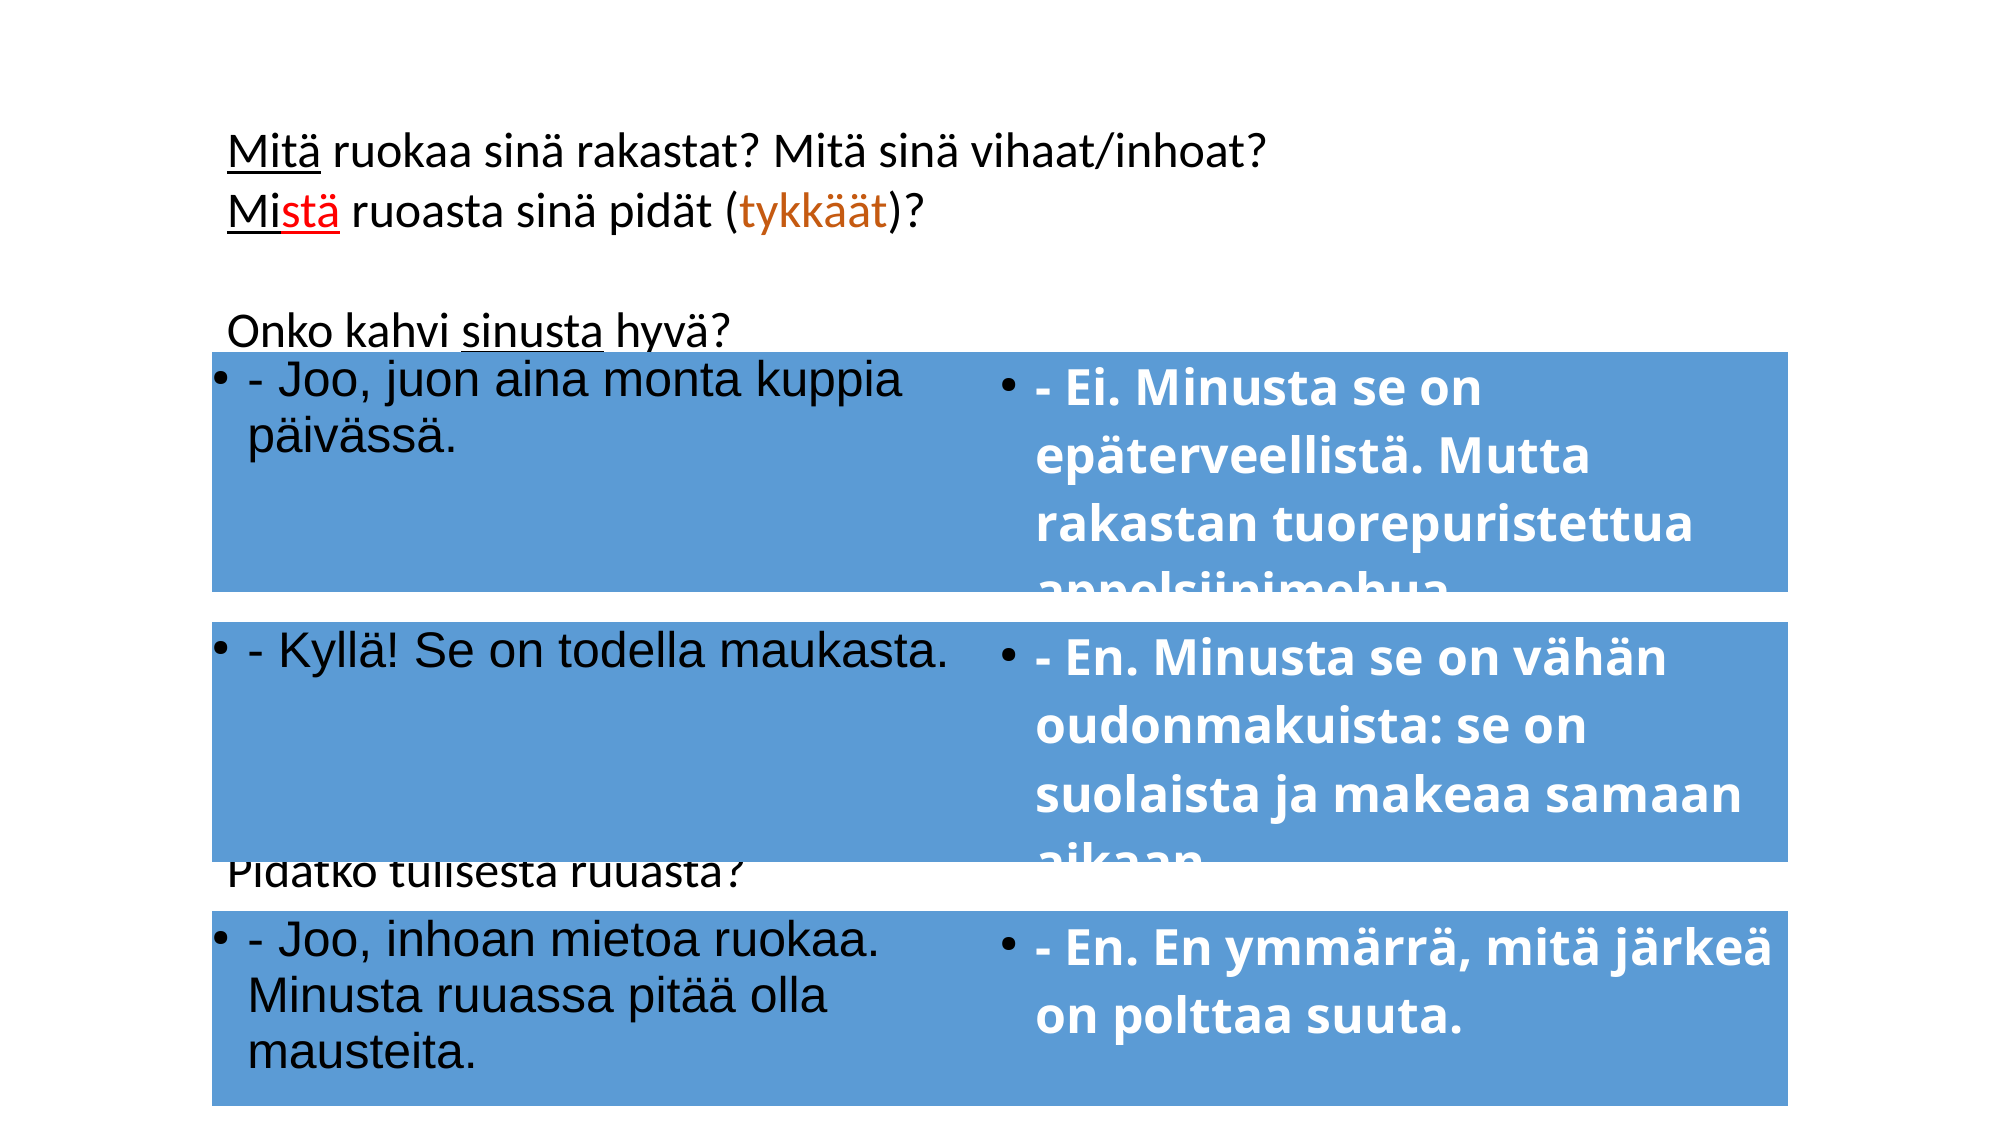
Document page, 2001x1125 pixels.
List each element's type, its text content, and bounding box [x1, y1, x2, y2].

text_box Mitä ruokaa sinä rakastat? Mitä sinä vihaat/inhoat? Mistä ruoasta sinä pidät (tykkäät)? Onko kahvi sinusta hyvä? Pidätkö salmiakista? Pidätkö tulisesta ruuasta? [211, 110, 1887, 1125]
table_header - Kyllä! Se on todella maukasta. [212, 622, 1000, 862]
table_header - Joo, juon aina monta kuppia päivässä. [212, 352, 1000, 592]
table_header - Joo, inhoan mietoa ruokaa. Minusta ruuassa pitää olla mausteita. [212, 911, 1000, 1106]
table_header - En. Minusta se on vähän oudonmakuista: se on suolaista ja makeaa samaan aikaan. [1000, 622, 1788, 862]
table_header - Ei. Minusta se on epäterveellistä. Mutta rakastan tuorepuristettua appelsiinimehua. [1000, 352, 1788, 592]
table_header - En. En ymmärrä, mitä järkeä on polttaa suuta. [1000, 911, 1788, 1106]
